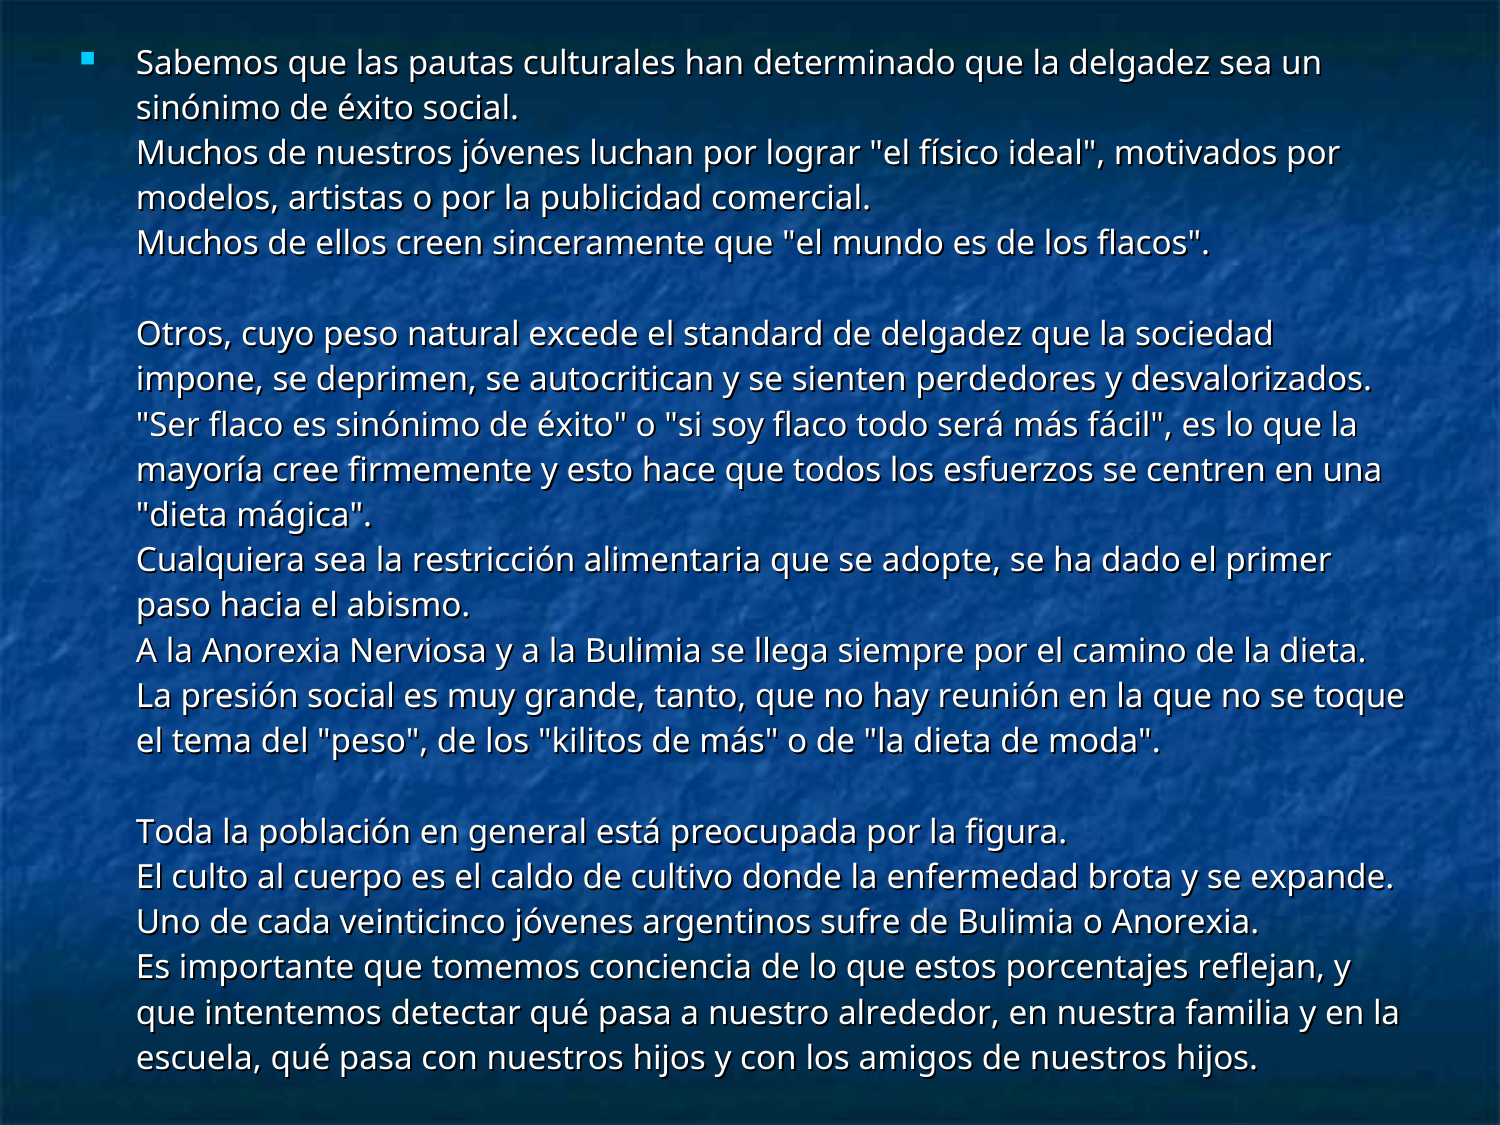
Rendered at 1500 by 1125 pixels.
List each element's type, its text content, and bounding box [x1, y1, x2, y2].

list Sabemos que las pautas culturales han determinado que la delgadez sea un sinónimo de éxito social. Muchos de nuestros jóvenes luchan por lograr "el físico ideal", motivados por modelos, artistas o por la publicidad comercial. Muchos de ellos creen sinceramente que "el mundo es de los flacos". Otros, cuyo peso natural excede el standard de delgadez que la sociedad impone, se deprimen, se autocritican y se sienten perdedores y desvalorizados. "Ser flaco es sinónimo de éxito" o "si soy flaco todo será más fácil", es lo que la mayoría cree firmemente y esto hace que todos los esfuerzos se centren en una "dieta mágica". Cualquiera sea la restricción alimentaria que se adopte, se ha dado el primer paso hacia el abismo. A la Anorexia Nerviosa y a la Bulimia se llega siempre por el camino de la dieta. La presión social es muy grande, tanto, que no hay reunión en la que no se toque el tema del "peso", de los "kilitos de más" o de "la dieta de moda". Toda la población en general está preocupada por la figura. El culto al cuerpo es el caldo de cultivo donde la enfermedad brota y se expande. Uno de cada veinticinco jóvenes argentinos sufre de Bulimia o Anorexia. Es importante que tomemos conciencia de lo que estos porcentajes reflejan, y que intentemos detectar qué pasa a nuestro alrededor, en nuestra familia y en la escuela, qué pasa con nuestros hijos y con los amigos de nuestros hijos. [64, 30, 1427, 978]
picture [0, 0, 1500, 1125]
